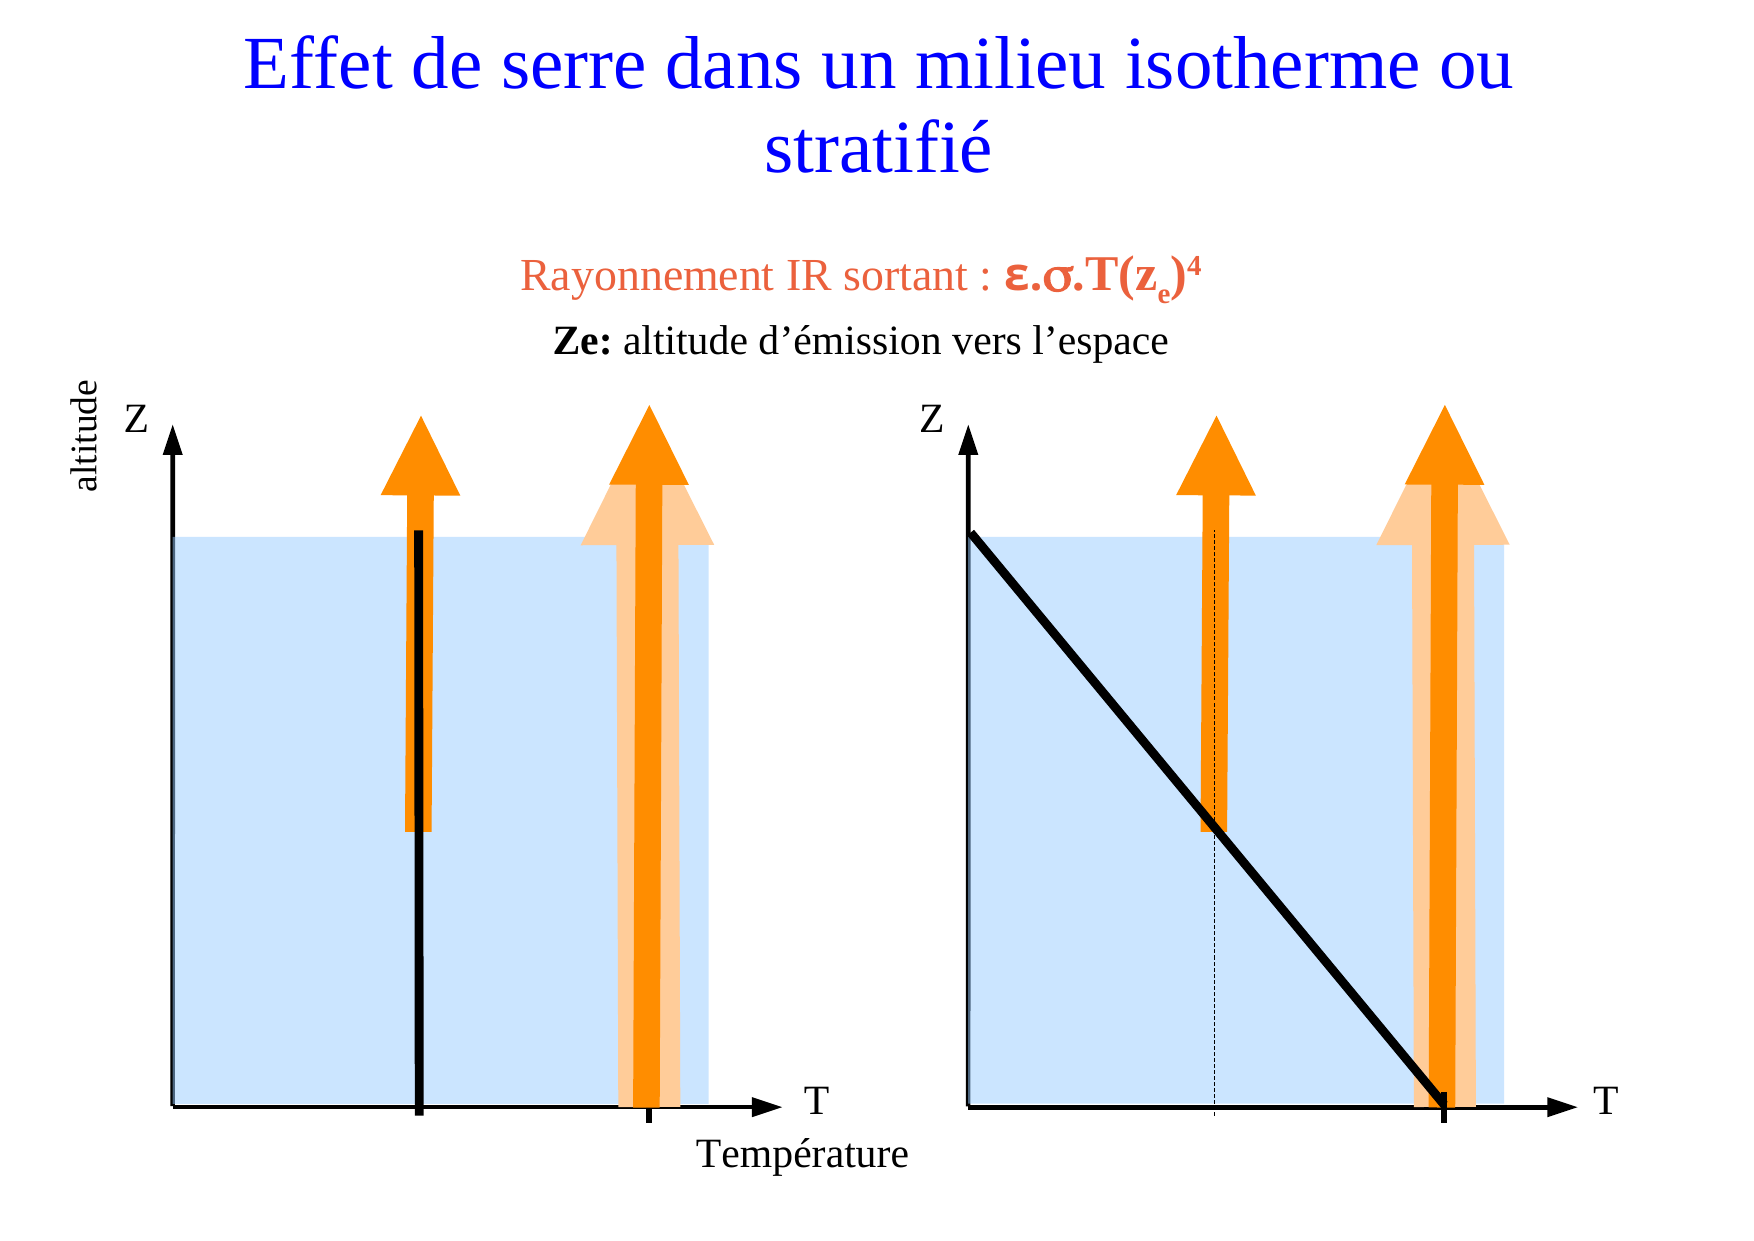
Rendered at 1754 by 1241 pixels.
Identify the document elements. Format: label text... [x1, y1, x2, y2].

text_box [1475, 545, 1505, 1104]
text_box Effet de serre dans un milieu isotherme ou stratifié [133, 27, 1626, 184]
text_box altitude [48, 319, 116, 552]
text_box Rayonnement IR sortant : ε..T(ze)4 Ze: altitude d’émission vers l’espace [330, 223, 1393, 367]
text_box T [1576, 1077, 1636, 1131]
text_box Z [116, 395, 166, 448]
text_box T [787, 1077, 847, 1130]
text_box [968, 538, 1413, 1104]
text_box [424, 536, 618, 1104]
text_box Température [679, 1130, 927, 1184]
text_box Z [902, 395, 962, 448]
text_box [981, 536, 1202, 801]
text_box [679, 545, 709, 1104]
text_box [172, 536, 414, 1104]
text_box [1226, 536, 1413, 1058]
